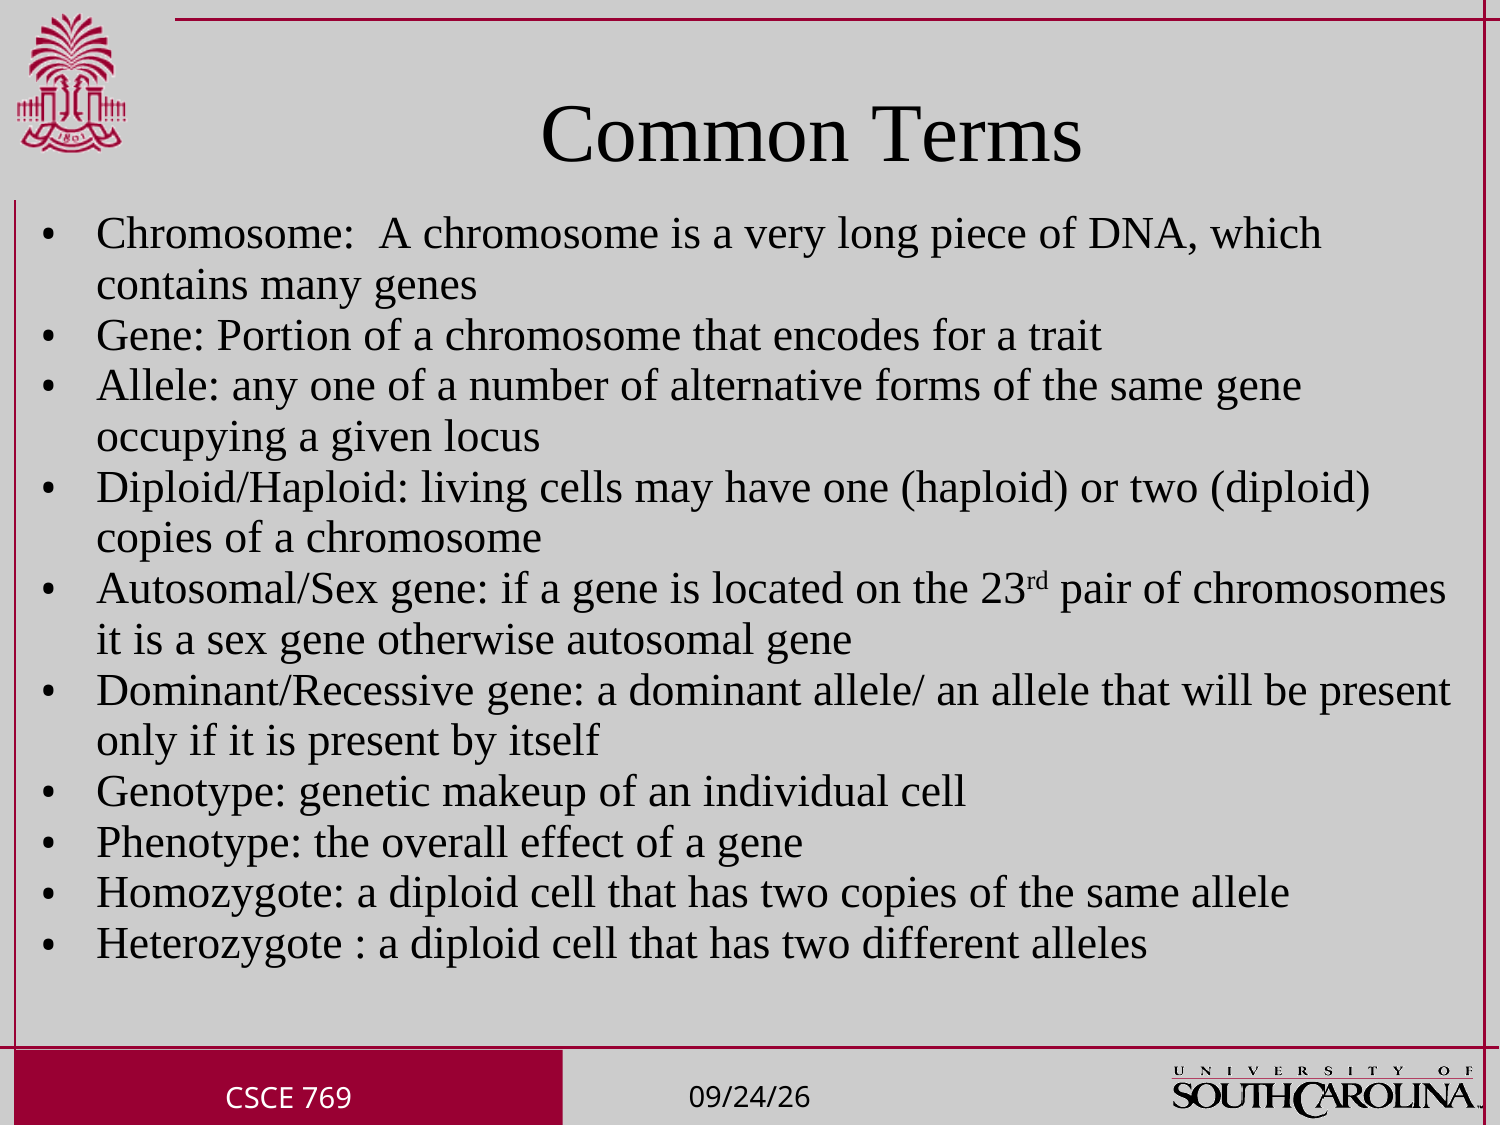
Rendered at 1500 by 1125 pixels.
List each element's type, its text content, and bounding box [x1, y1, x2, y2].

picture [12, 12, 131, 155]
picture [1162, 1049, 1483, 1125]
title Common Terms [174, 9, 1450, 188]
list Chromosome: A chromosome is a very long piece of DNA, which contains many genes Gene: Portion of a chromosome that encodes for a trait Allele: any one of a number of alternative forms of the same gene occupying a given locus Diploid/Haploid: living cells may have one (haploid) or two (diploid) copies of a chromosome Autosomal/Sex gene: if a gene is located on the 23rd pair of chromosomes it is a sex gene otherwise autosomal gene Dominant/Recessive gene: a dominant allele/ an allele that will be present only if it is present by itself Genotype: genetic makeup of an individual cell Phenotype: the overall effect of a gene Homozygote: a diploid cell that has two copies of the same allele Heterozygote : a diploid cell that has two different alleles [24, 200, 1476, 1028]
